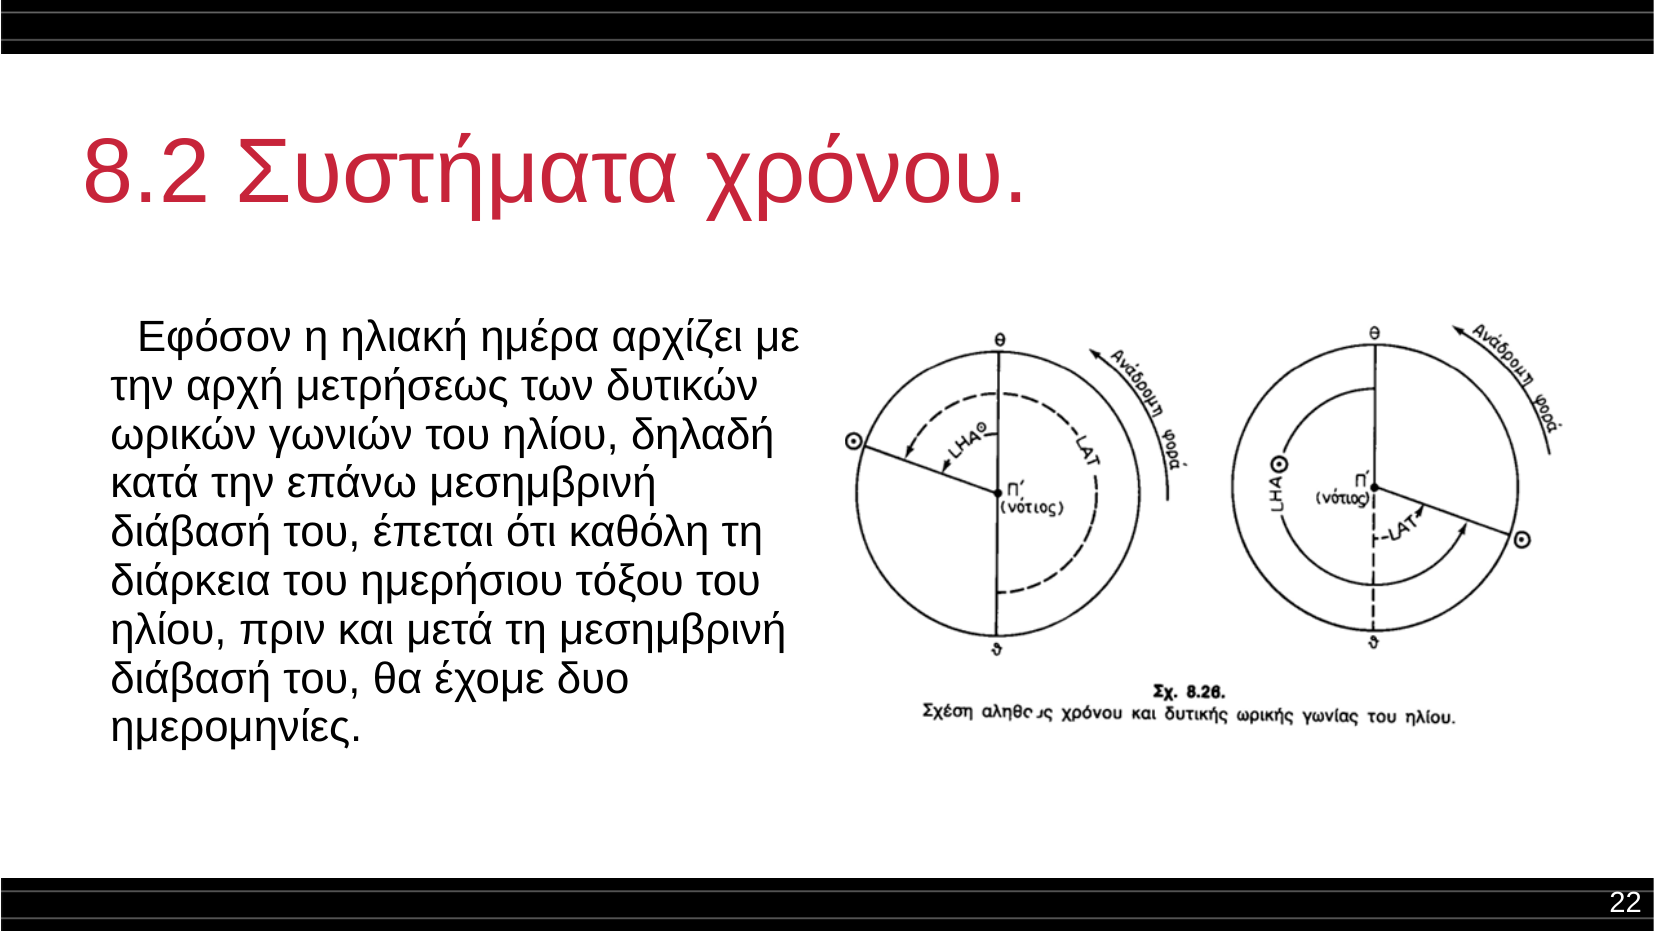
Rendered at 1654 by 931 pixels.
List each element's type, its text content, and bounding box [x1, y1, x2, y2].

picture [845, 294, 1572, 735]
picture [1, 878, 1654, 931]
picture [1, 0, 1654, 54]
title 8.2 Συστήματα χρόνου. [82, 92, 1571, 249]
list Εφόσον η ηλιακή ημέρα αρχίζει με την αρχή μετρήσεως των δυτικών ωρικών γωνιών του ηλίου, δηλαδή κατά την επάνω μεσημβρινή διάβασή του, έπεται ότι καθόλη τη διάρκεια του ημερήσιου τόξου του ηλίου, πριν και μετά τη μεσημβρινή διάβασή του, θα έχομε δυο ημερομηνίες. [82, 271, 809, 758]
